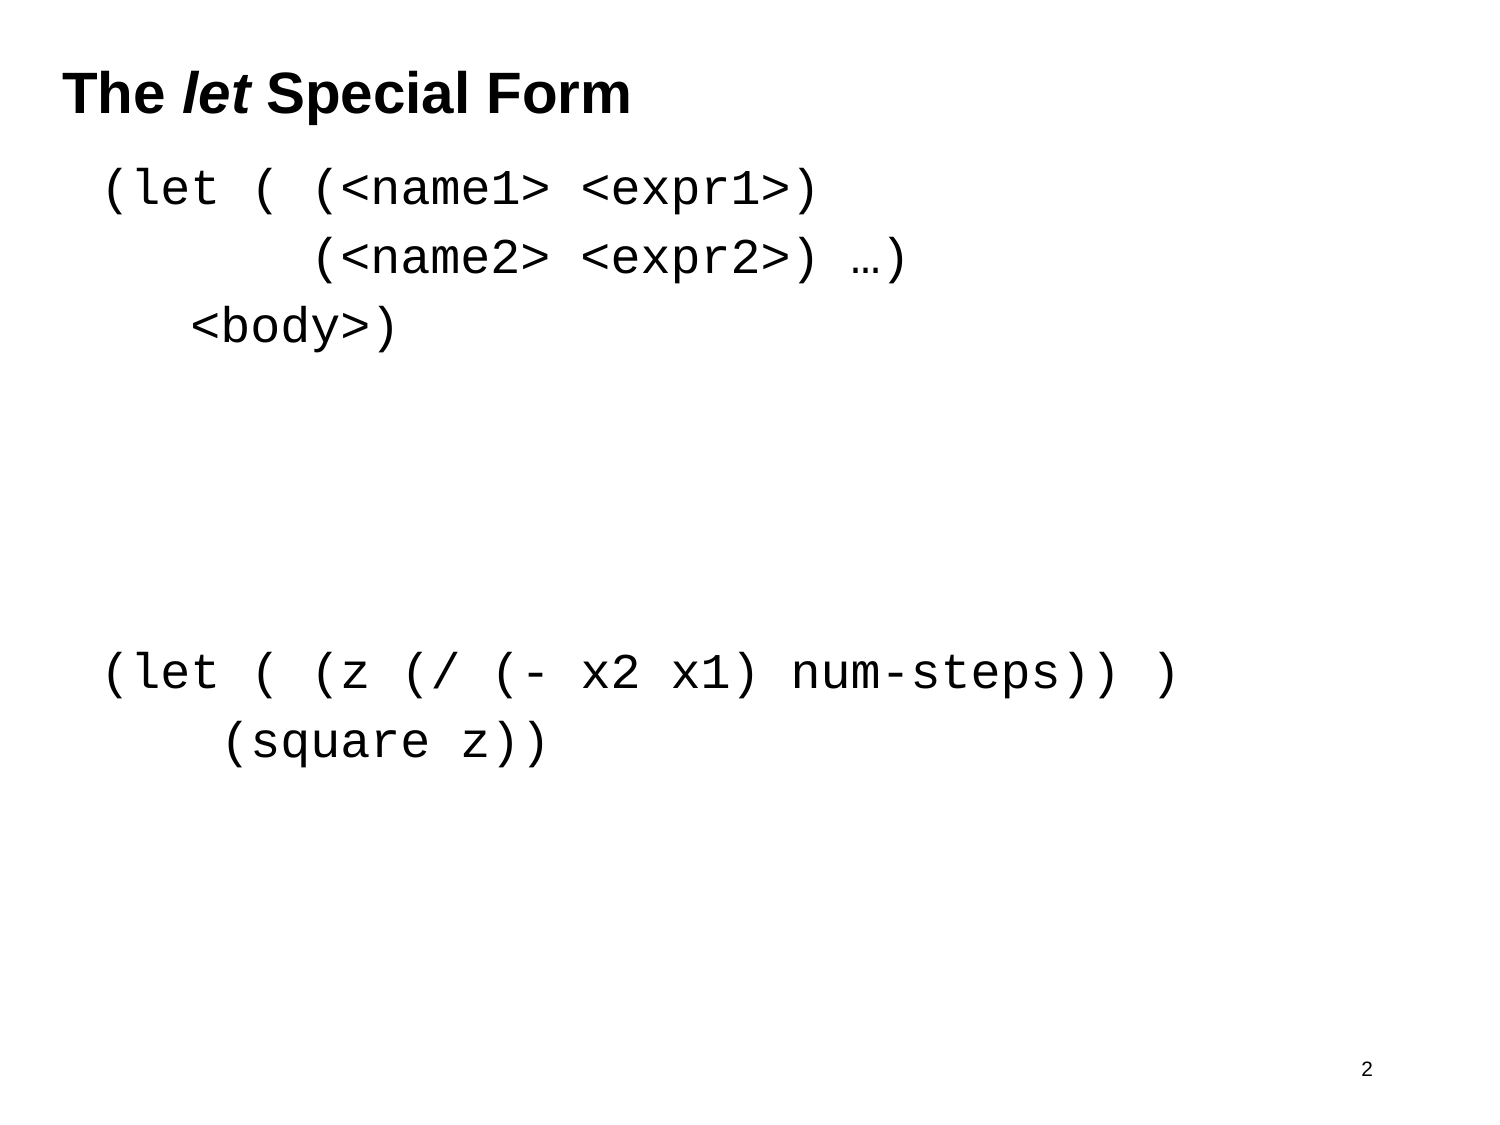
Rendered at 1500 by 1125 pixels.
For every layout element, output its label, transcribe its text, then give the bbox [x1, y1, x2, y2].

title The let Special Form [62, 24, 1338, 162]
list (let ( (<name1> <expr1>) (<name2> <expr2>) …) <body>) (let ( (z (/ (- x2 x1) num-steps)) ) (square z)) [62, 162, 1450, 815]
